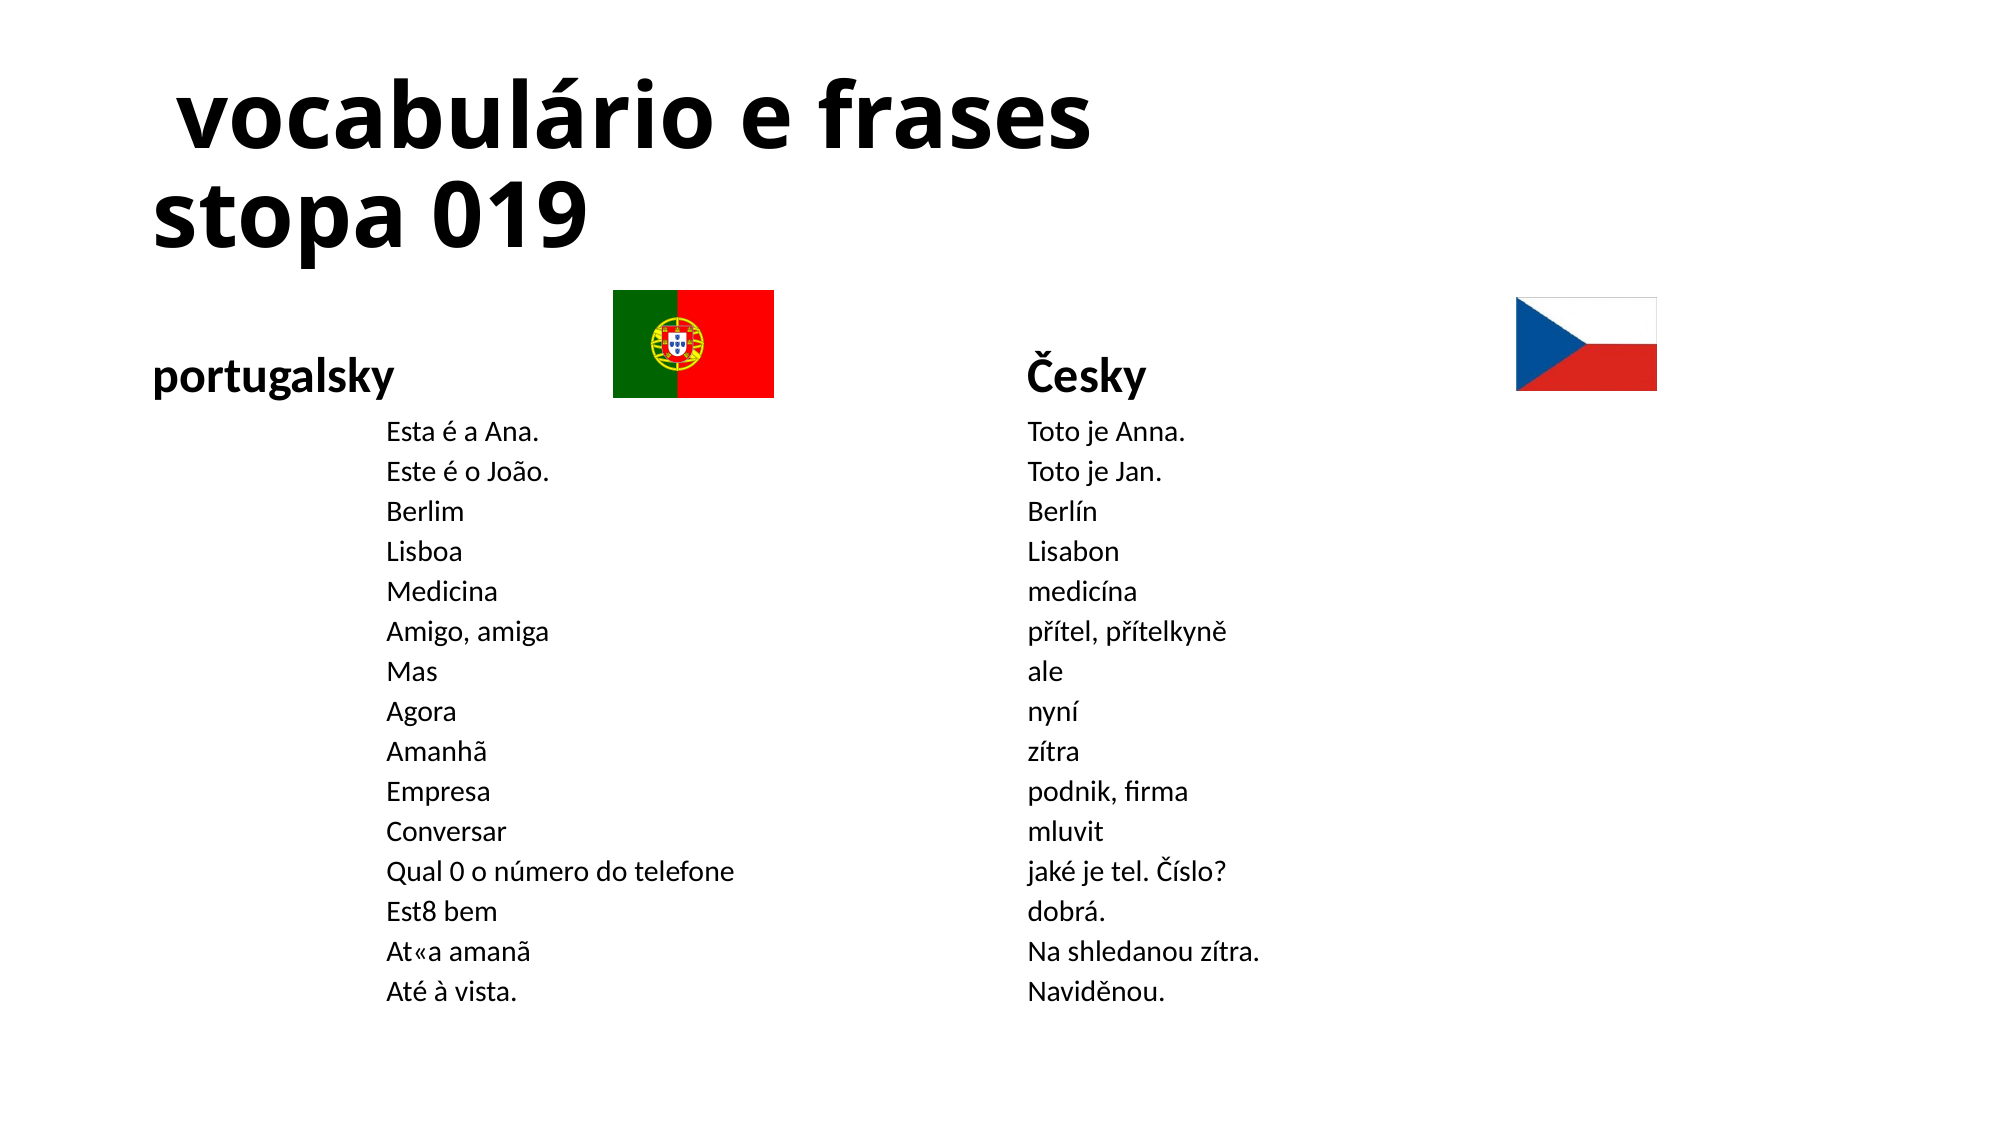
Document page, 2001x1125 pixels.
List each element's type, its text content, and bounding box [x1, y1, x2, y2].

list Toto je Anna. Toto je Jan. Berlín Lisabon medicína přítel, přítelkyně ale nyní zítra podnik, firma mluvit jaké je tel. Číslo? dobrá. Na shledanou zítra. Naviděnou. [1012, 410, 1863, 1016]
picture [613, 290, 774, 398]
title vocabulário e frases stopa 019 [137, 59, 1863, 278]
list portugalsky [137, 275, 984, 410]
picture [1516, 297, 1657, 391]
list Česky [1012, 275, 1863, 410]
list Esta é a Ana. Este é o João. Berlim Lisboa Medicina Amigo, amiga Mas Agora Amanhã Empresa Conversar Qual 0 o número do telefone Est8 bem At«a amanã Até à vista. [137, 410, 984, 1016]
